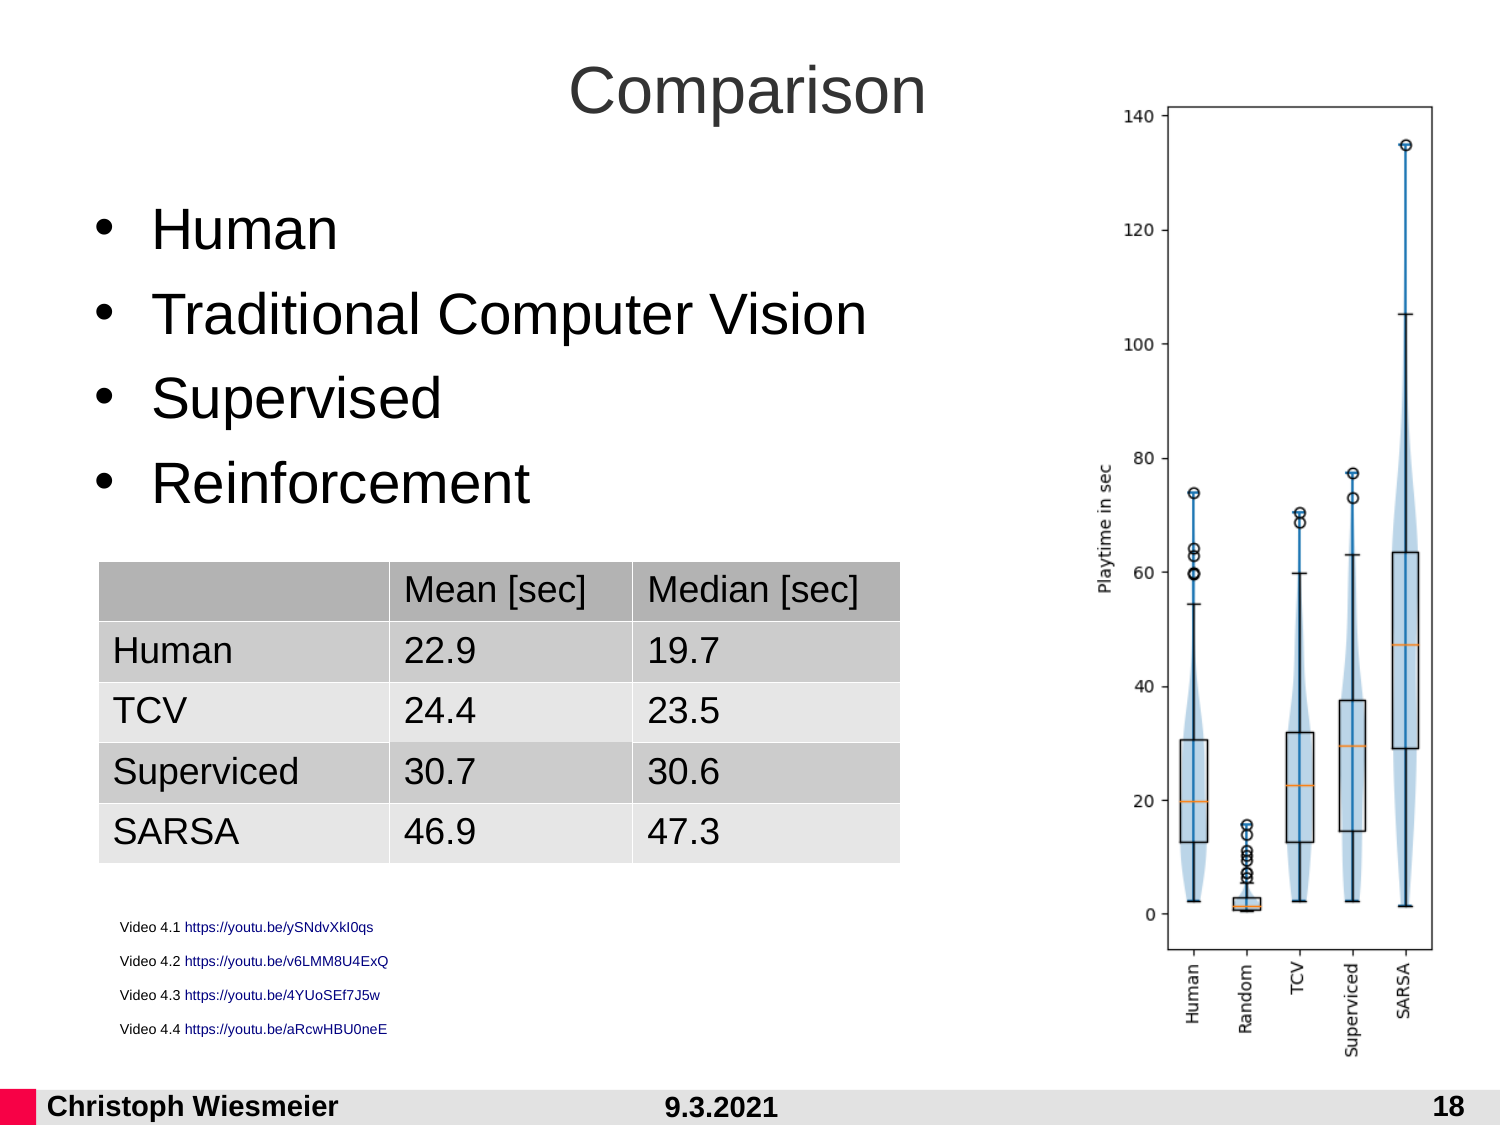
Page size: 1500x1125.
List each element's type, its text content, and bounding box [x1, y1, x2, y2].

table_cell 30.6 [633, 743, 900, 803]
table_cell 24.4 [390, 683, 632, 742]
table_header Mean [sec] [390, 562, 632, 621]
table_cell 46.9 [390, 804, 632, 863]
table_header [99, 562, 389, 621]
table_cell TCV [99, 683, 389, 742]
table_cell 47.3 [633, 804, 900, 863]
table_cell Human [99, 622, 389, 682]
picture [1080, 88, 1450, 1075]
text_box Video 4.1 https://youtu.be/ySNdvXkI0qs Video 4.2 https://youtu.be/v6LMM8U4ExQ Video 4.3 https://youtu.be/4YUoSEf7J5w Video 4.4 https://youtu.be/aRcwHBU0neE [105, 893, 511, 1113]
table_cell 23.5 [633, 683, 900, 742]
table_cell SARSA [99, 804, 389, 863]
table_cell 22.9 [390, 622, 632, 682]
table_cell Superviced [99, 743, 389, 803]
list Human Traditional Computer Vision Supervised Reinforcement [79, 184, 1080, 1055]
table_cell 19.7 [633, 622, 900, 682]
table_cell 30.7 [390, 742, 632, 803]
table_header Median [sec] [633, 562, 900, 621]
title Comparison [79, 25, 1417, 149]
